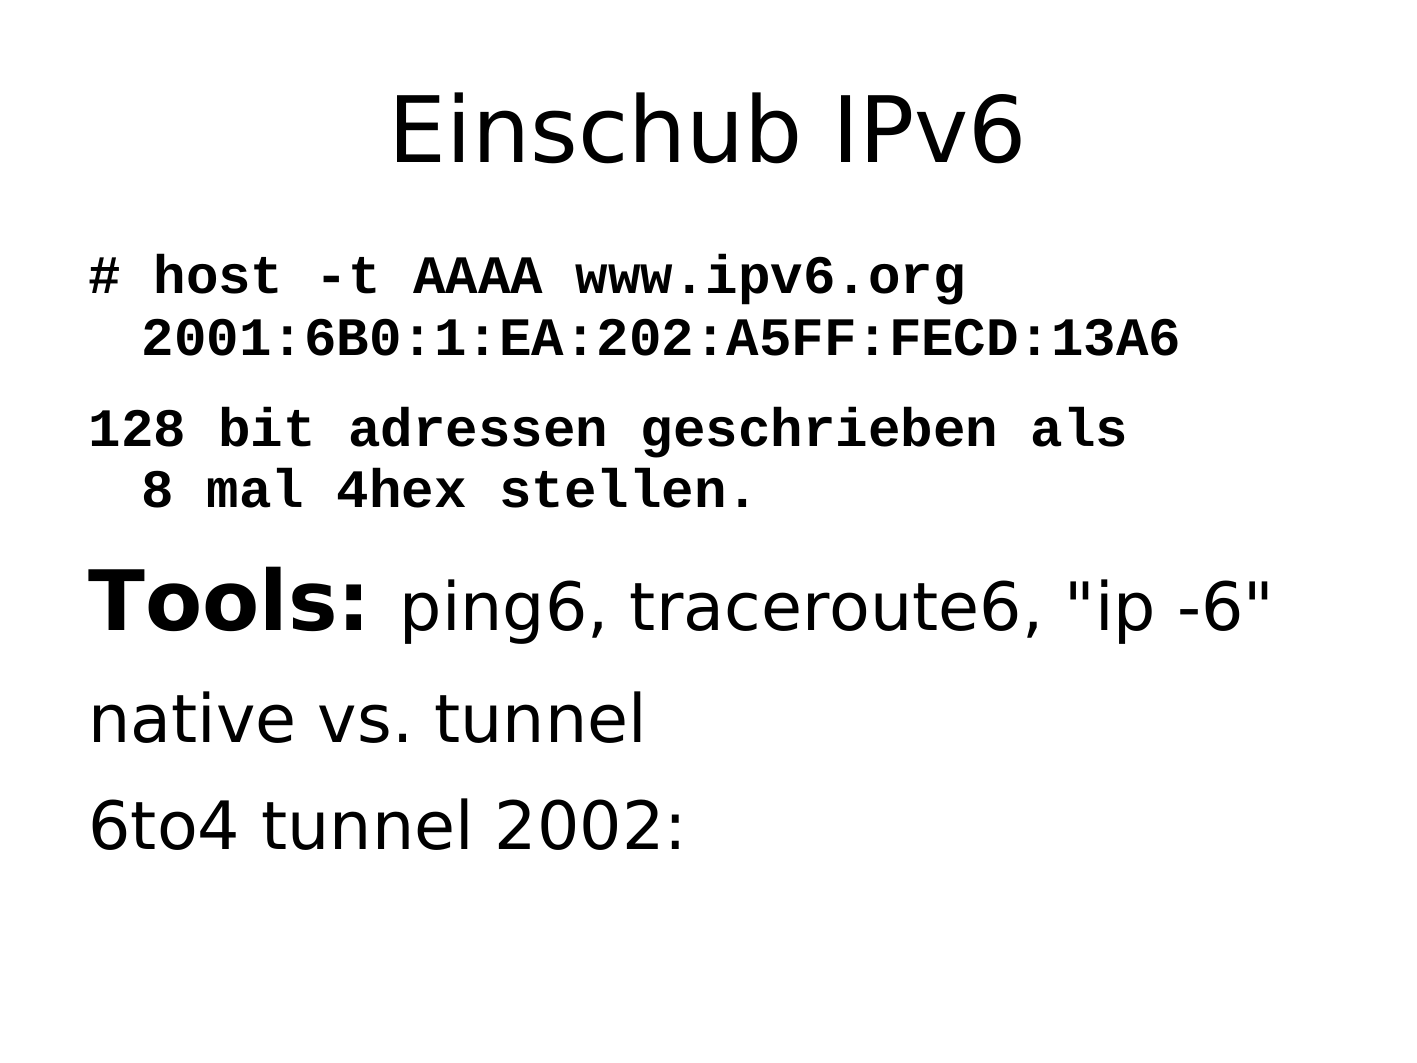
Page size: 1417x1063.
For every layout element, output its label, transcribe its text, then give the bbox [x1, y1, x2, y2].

list # host -t AAAA www.ipv6.org 2001:6B0:1:EA:202:A5FF:FECD:13A6 128 bit adressen geschrieben als 8 mal 4hex stellen. Tools: ping6, traceroute6, "ip -6" native vs. tunnel 6to4 tunnel 2002: [70, 248, 1346, 936]
title Einschub IPv6 [70, 49, 1346, 213]
